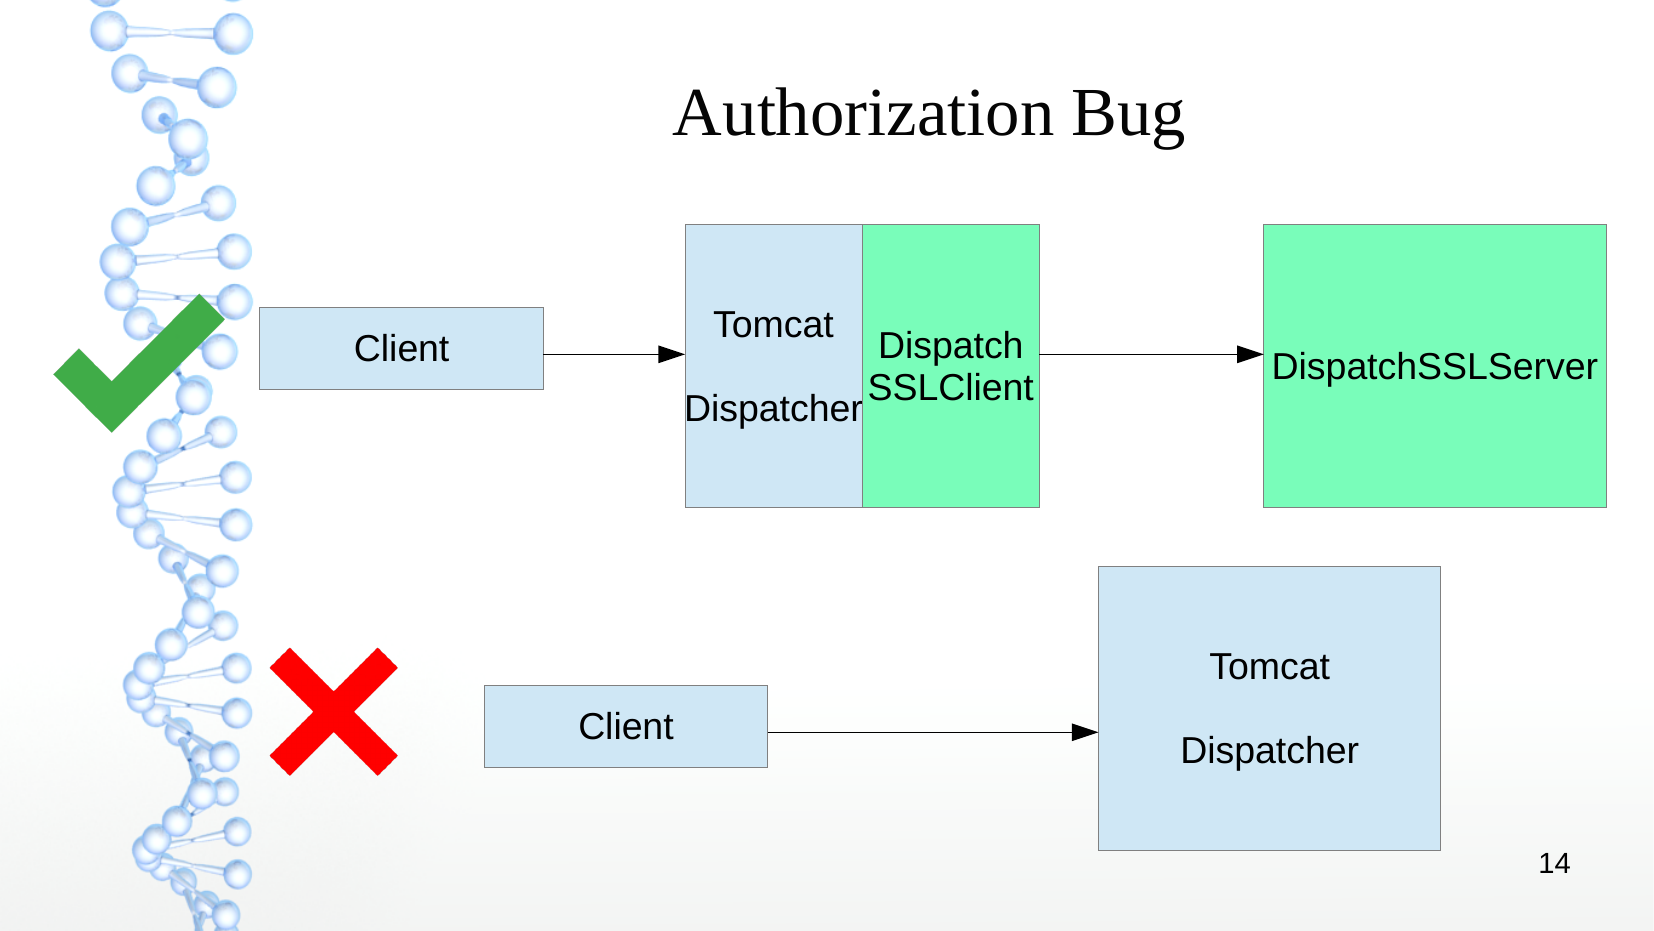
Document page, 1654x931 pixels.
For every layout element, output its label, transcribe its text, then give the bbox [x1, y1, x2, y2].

text_box DispatchSSLServer [1263, 224, 1607, 508]
text_box Tomcat Dispatcher [685, 224, 862, 508]
text_box Client [259, 307, 544, 390]
picture [0, 0, 1654, 931]
title Authorization Bug [265, 35, 1595, 189]
text_box Client [484, 685, 768, 768]
text_box Dispatch SSLClient [862, 224, 1040, 508]
text_box Tomcat Dispatcher [1098, 566, 1441, 851]
